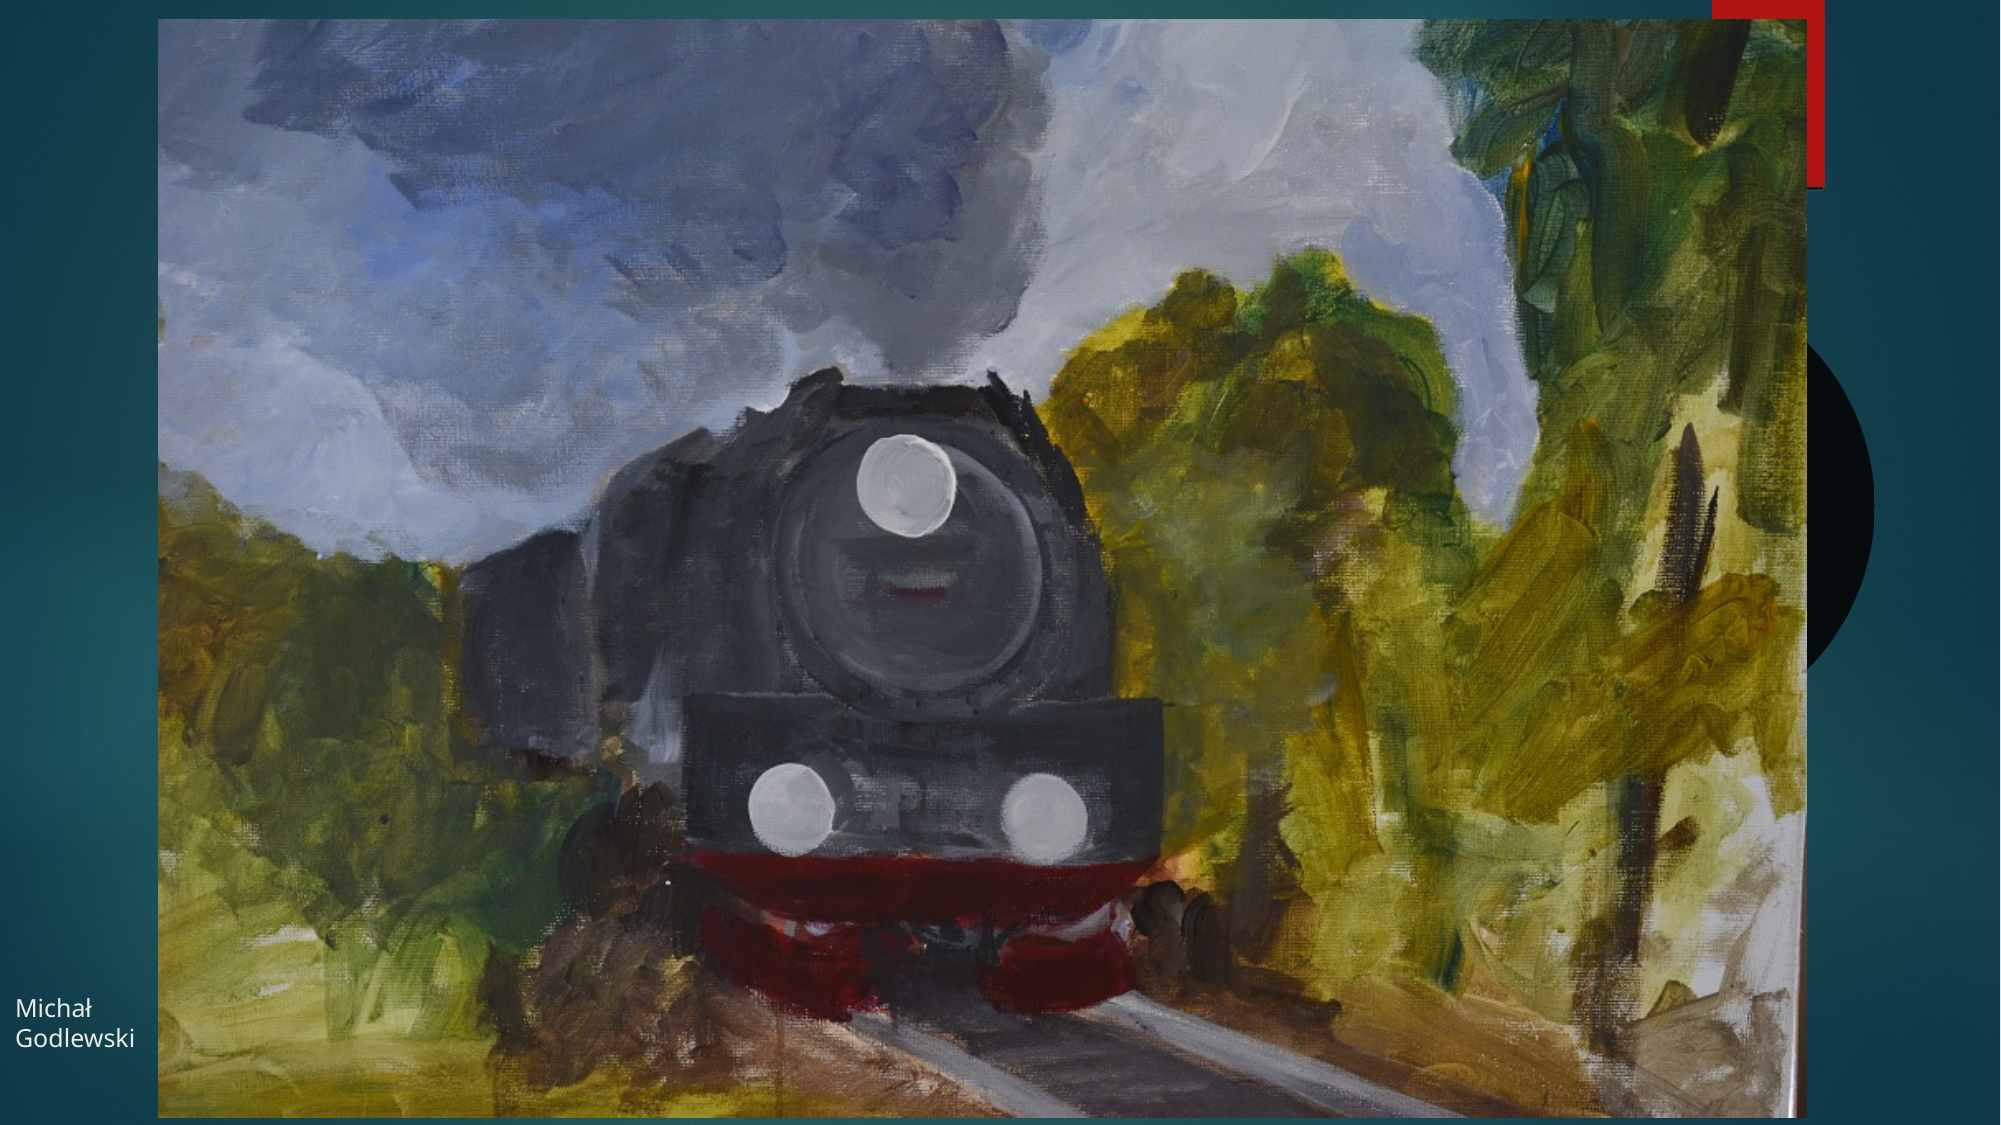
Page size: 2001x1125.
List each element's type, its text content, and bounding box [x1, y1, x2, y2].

picture [158, 20, 1807, 1118]
title Michał Godlewski [0, 895, 159, 1125]
